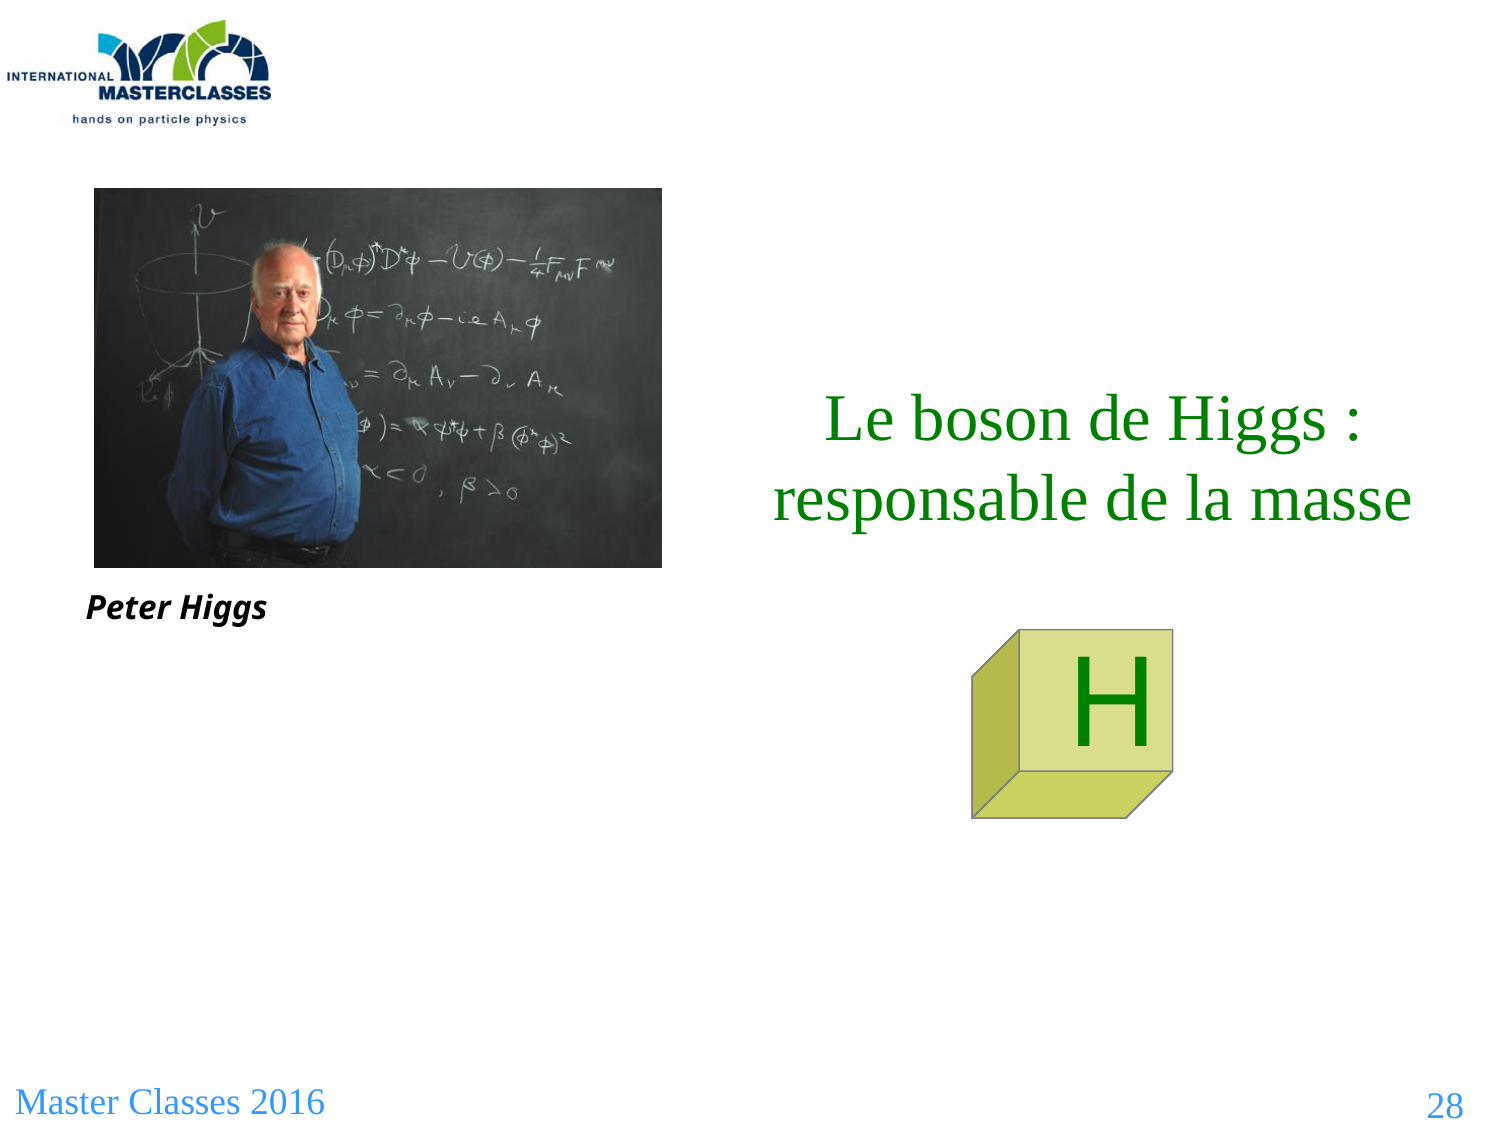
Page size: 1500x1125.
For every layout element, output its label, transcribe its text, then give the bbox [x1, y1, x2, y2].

picture [94, 188, 662, 568]
picture [2, 10, 280, 130]
text_box [972, 629, 1051, 819]
text_box Peter Higgs [70, 578, 465, 637]
text_box H [1051, 613, 1172, 779]
text_box Le boson de Higgs : responsable de la masse [723, 366, 1465, 542]
